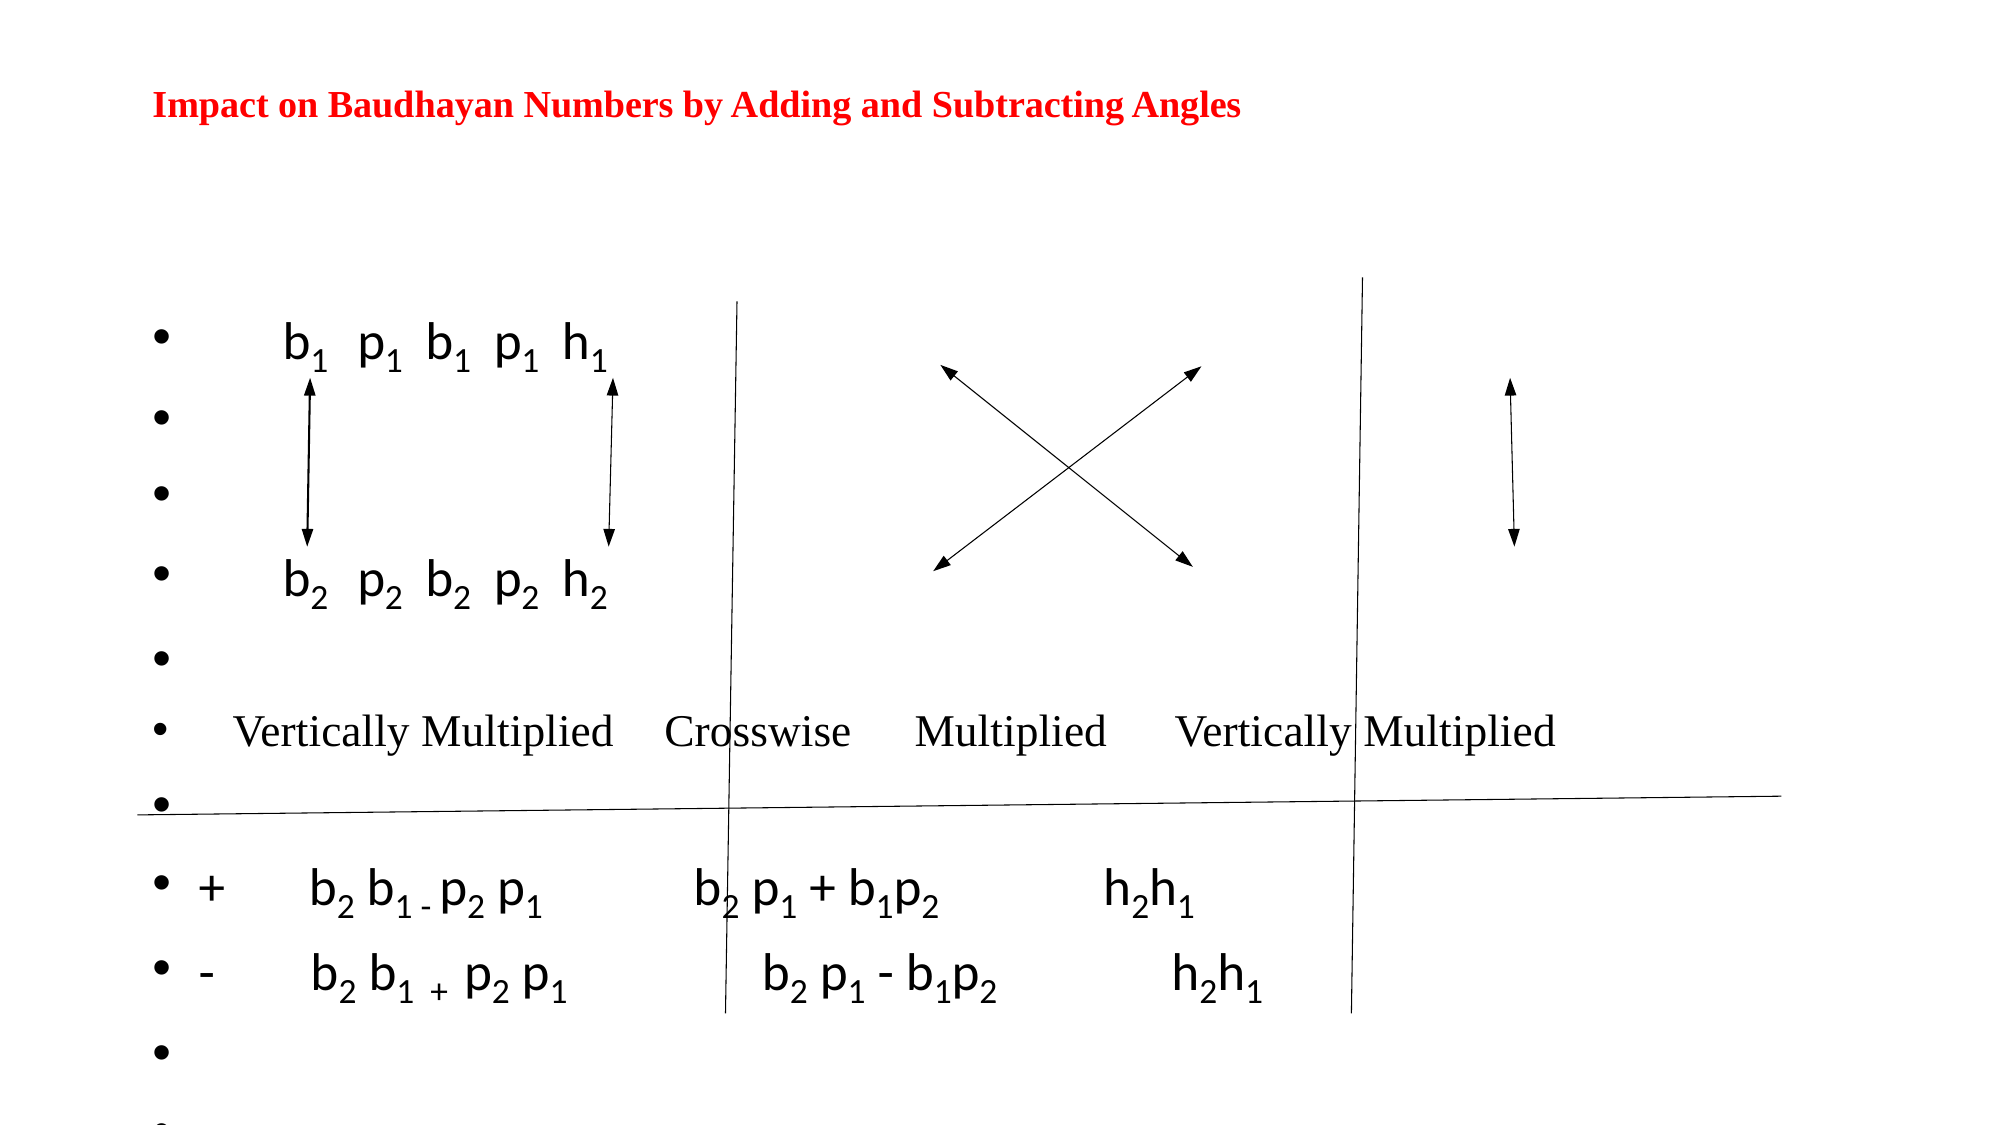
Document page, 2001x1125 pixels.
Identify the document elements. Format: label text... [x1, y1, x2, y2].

list b1 p1 b1 p1 h1 b2 p2 b2 p2 h2 Vertically Multiplied Crosswise Multiplied Vertically Multiplied + b2 b1 - p2 p1 b2 p1 + b1p2 h2h1 - b2 b1 + p2 p1 b2 p1 - b1p2 h2h1 [1352, 299, 1863, 1014]
list b1 p1 b1 p1 h1 b2 p2 b2 p2 h2 Vertically Multiplied Crosswise Multiplied Vertically Multiplied + b2 b1 - p2 p1 b2 p1 + b1p2 h2h1 - b2 b1 + p2 p1 b2 p1 - b1p2 h2h1 [727, 802, 1354, 1014]
title Impact on Baudhayan Numbers by Adding and Subtracting Angles [137, 59, 1863, 180]
list b1 p1 b1 p1 h1 b2 p2 b2 p2 h2 Vertically Multiplied Crosswise Multiplied Vertically Multiplied + b2 b1 - p2 p1 b2 p1 + b1p2 h2h1 - b2 b1 + p2 p1 b2 p1 - b1p2 h2h1 [137, 809, 728, 1014]
list b1 p1 b1 p1 h1 b2 p2 b2 p2 h2 Vertically Multiplied Crosswise Multiplied Vertically Multiplied + b2 b1 - p2 p1 b2 p1 + b1p2 h2h1 - b2 b1 + p2 p1 b2 p1 - b1p2 h2h1 [137, 299, 1361, 814]
